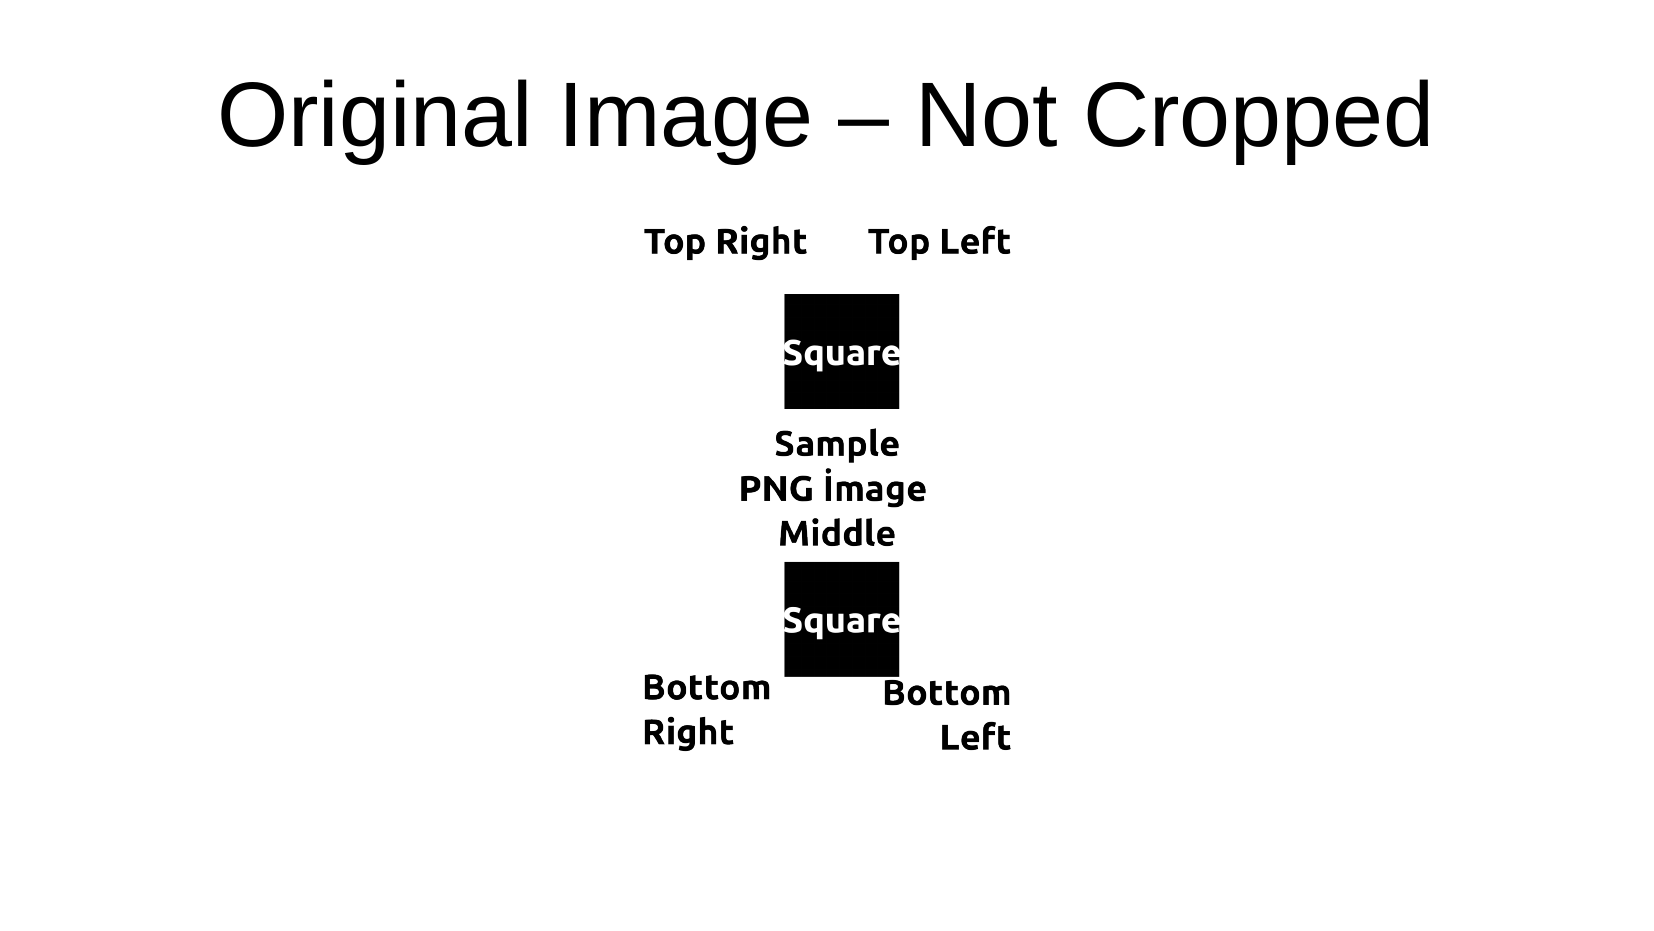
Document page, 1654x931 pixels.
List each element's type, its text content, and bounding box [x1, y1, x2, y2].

picture [636, 217, 1018, 758]
title Original Image – Not Cropped [82, 37, 1571, 193]
